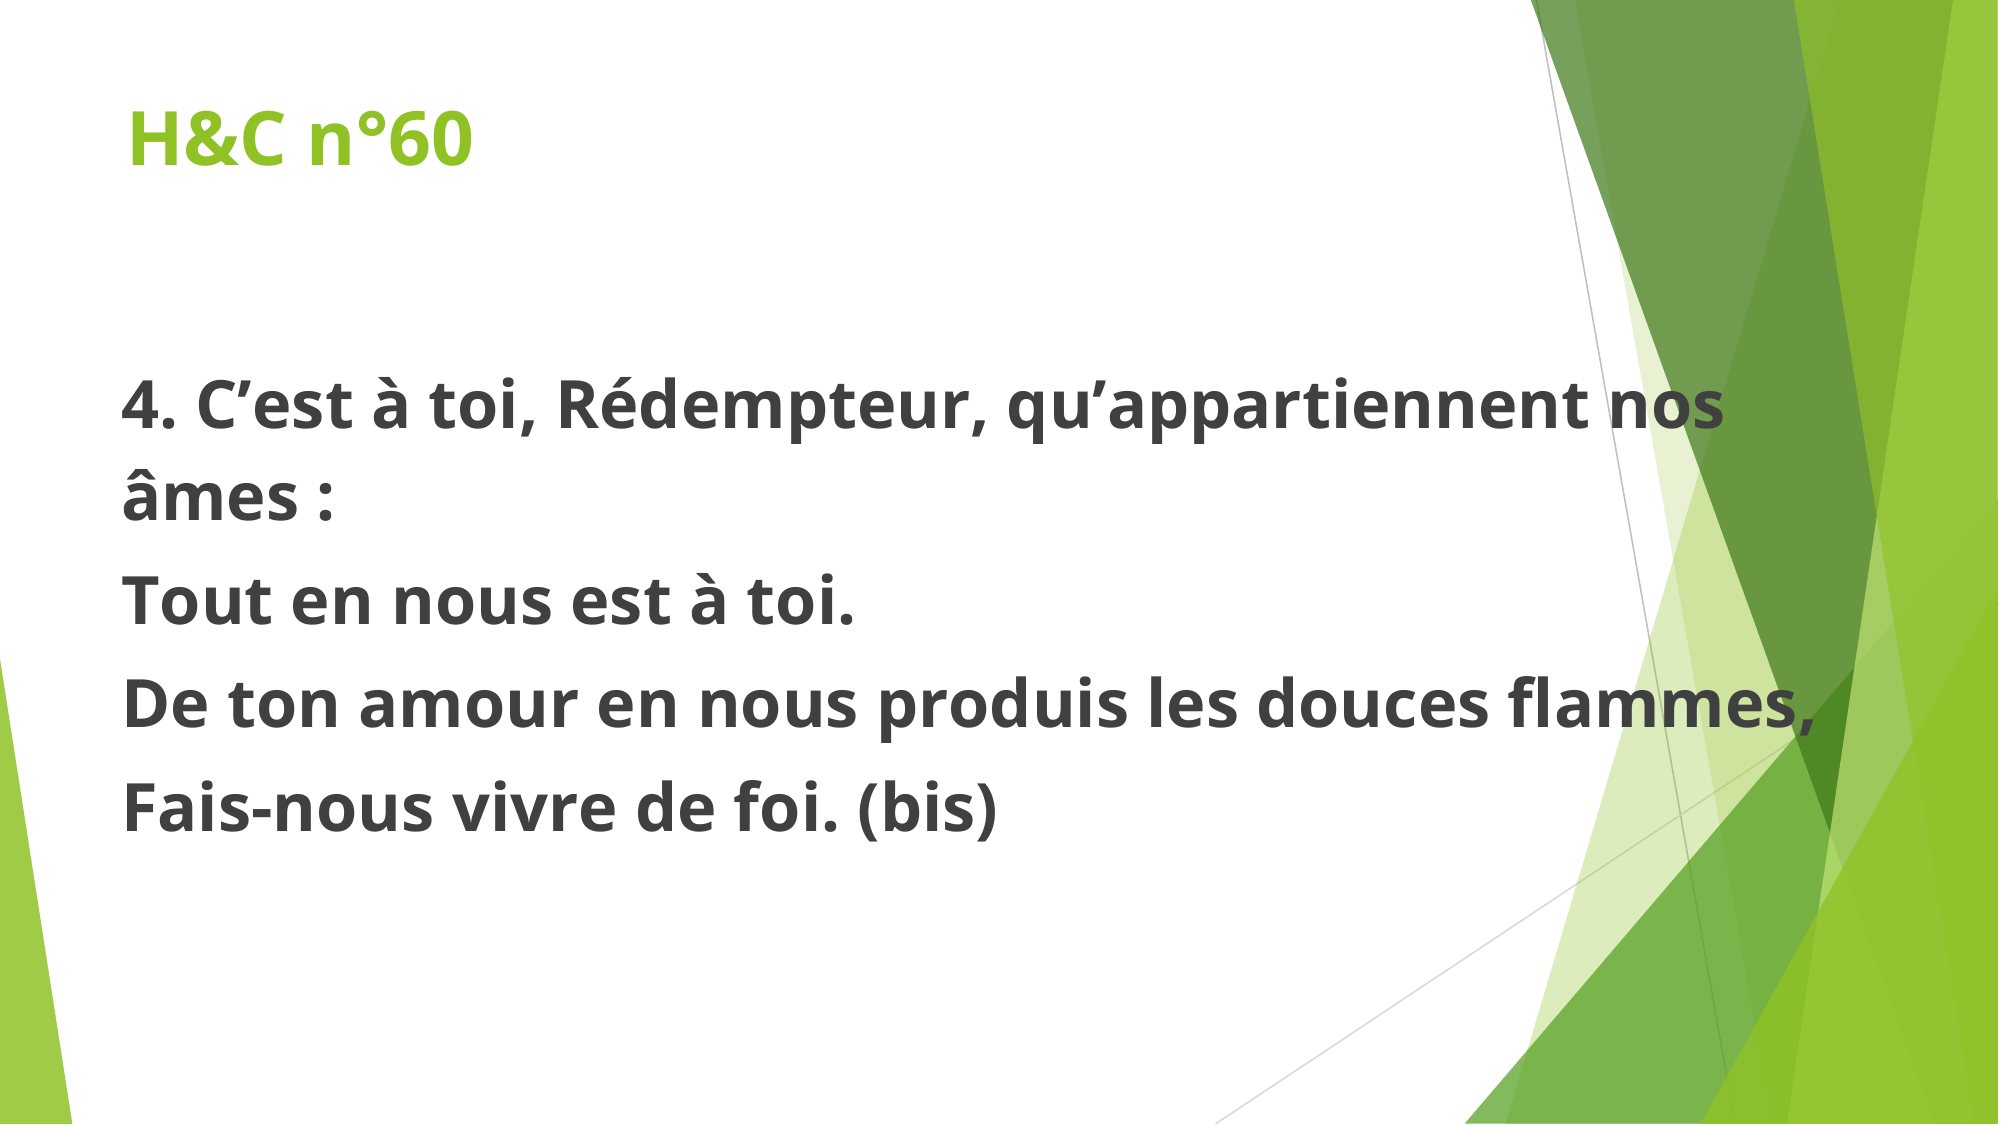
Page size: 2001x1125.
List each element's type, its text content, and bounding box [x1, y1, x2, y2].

text_box H&C n°60 [111, 82, 1522, 213]
text_box 4. C’est à toi, Rédempteur, qu’appartiennent nos âmes : Tout en nous est à toi. De ton amour en nous produis les douces flammes, Fais-nous vivre de foi. (bis) [106, 342, 1973, 1037]
